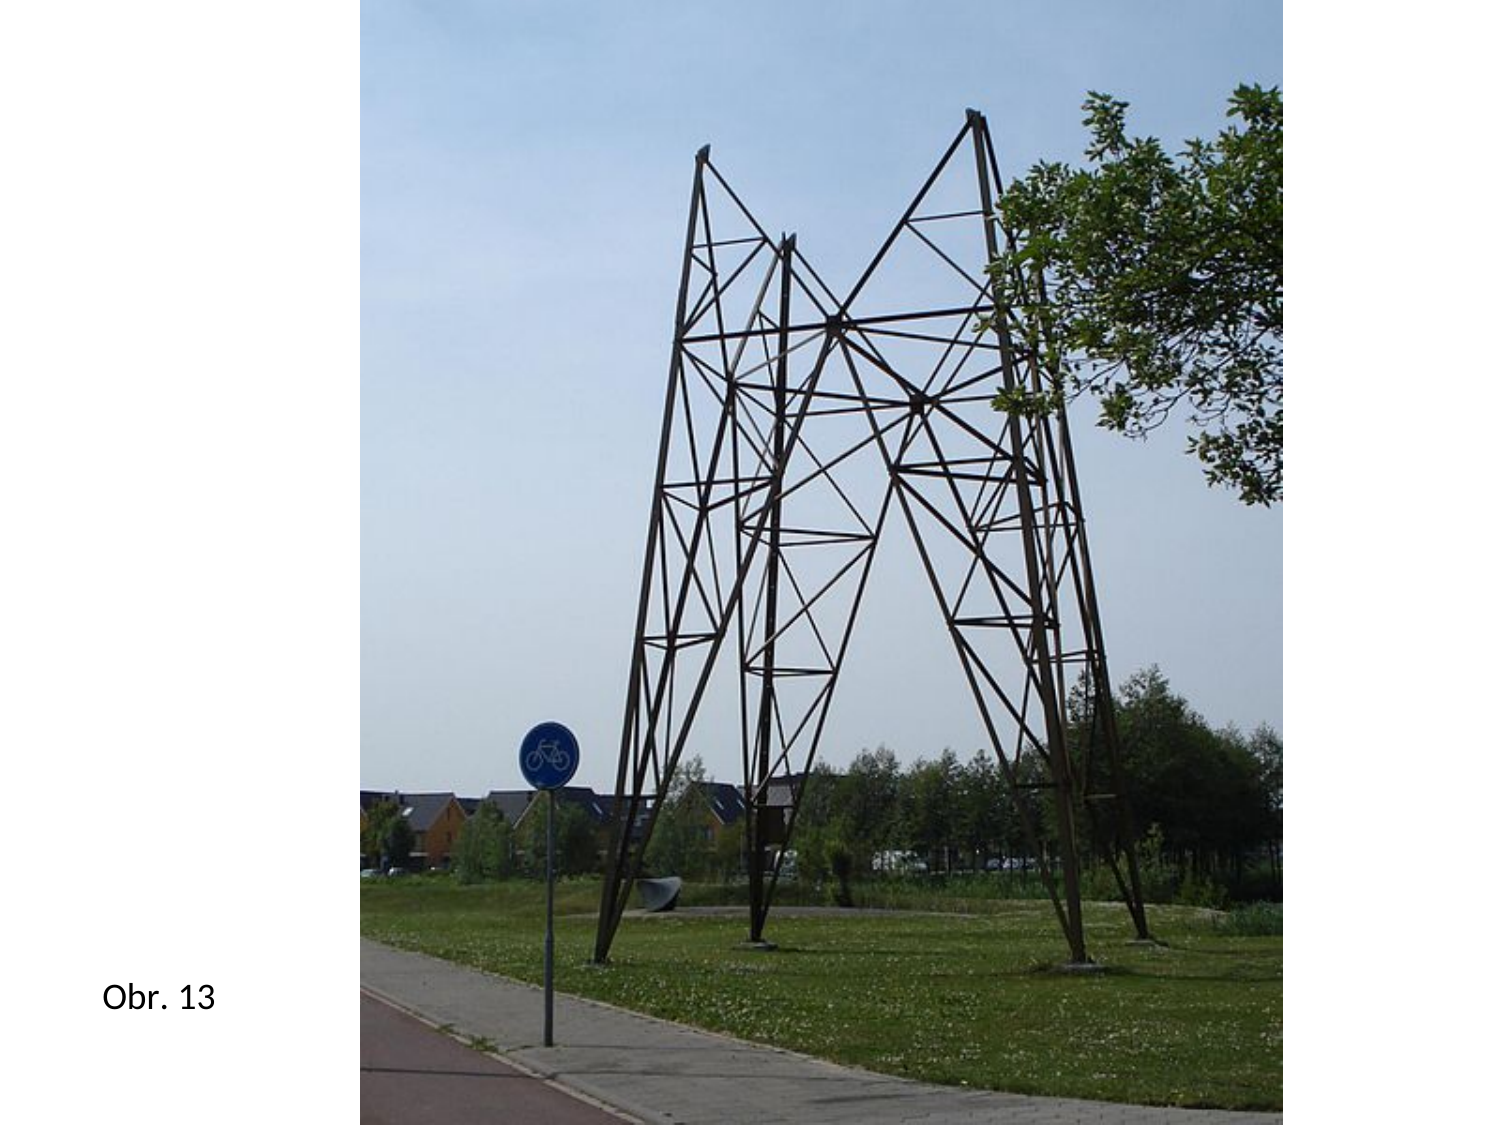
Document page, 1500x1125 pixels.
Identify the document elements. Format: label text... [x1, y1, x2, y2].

text_box [360, 0, 1283, 1125]
text_box Obr. 13 [87, 964, 231, 1025]
